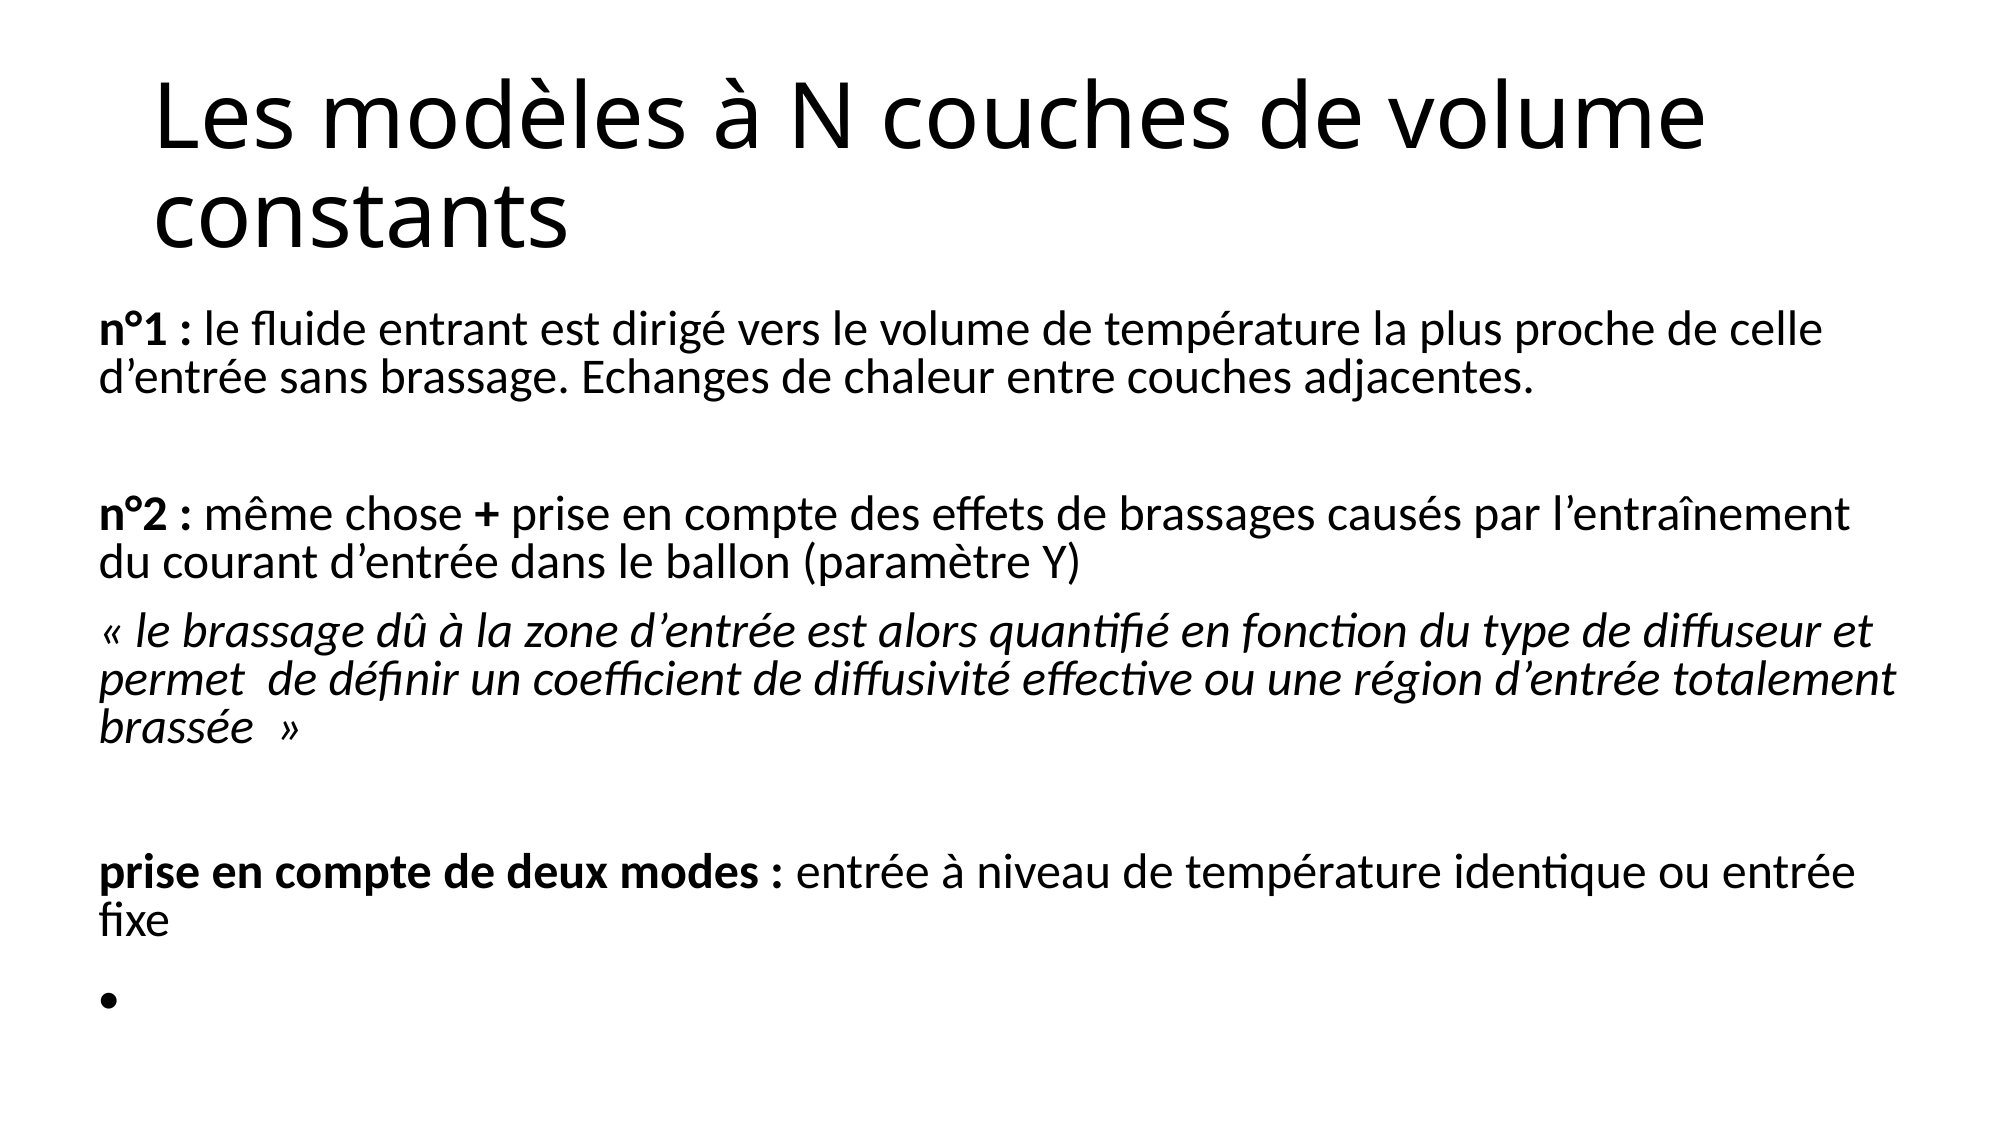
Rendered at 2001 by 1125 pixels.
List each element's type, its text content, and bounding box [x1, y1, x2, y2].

title Les modèles à N couches de volume constants [137, 59, 1974, 278]
list n°1 : le fluide entrant est dirigé vers le volume de température la plus proche de celle d’entrée sans brassage. Echanges de chaleur entre couches adjacentes. n°2 : même chose + prise en compte des effets de brassages causés par l’entraînement du courant d’entrée dans le ballon (paramètre Y) « le brassage dû à la zone d’entrée est alors quantifié en fonction du type de diffuseur et permet de définir un coefficient de diffusivité effective ou une région d’entrée totalement brassée » prise en compte de deux modes : entrée à niveau de température identique ou entrée fixe [83, 299, 1920, 1014]
